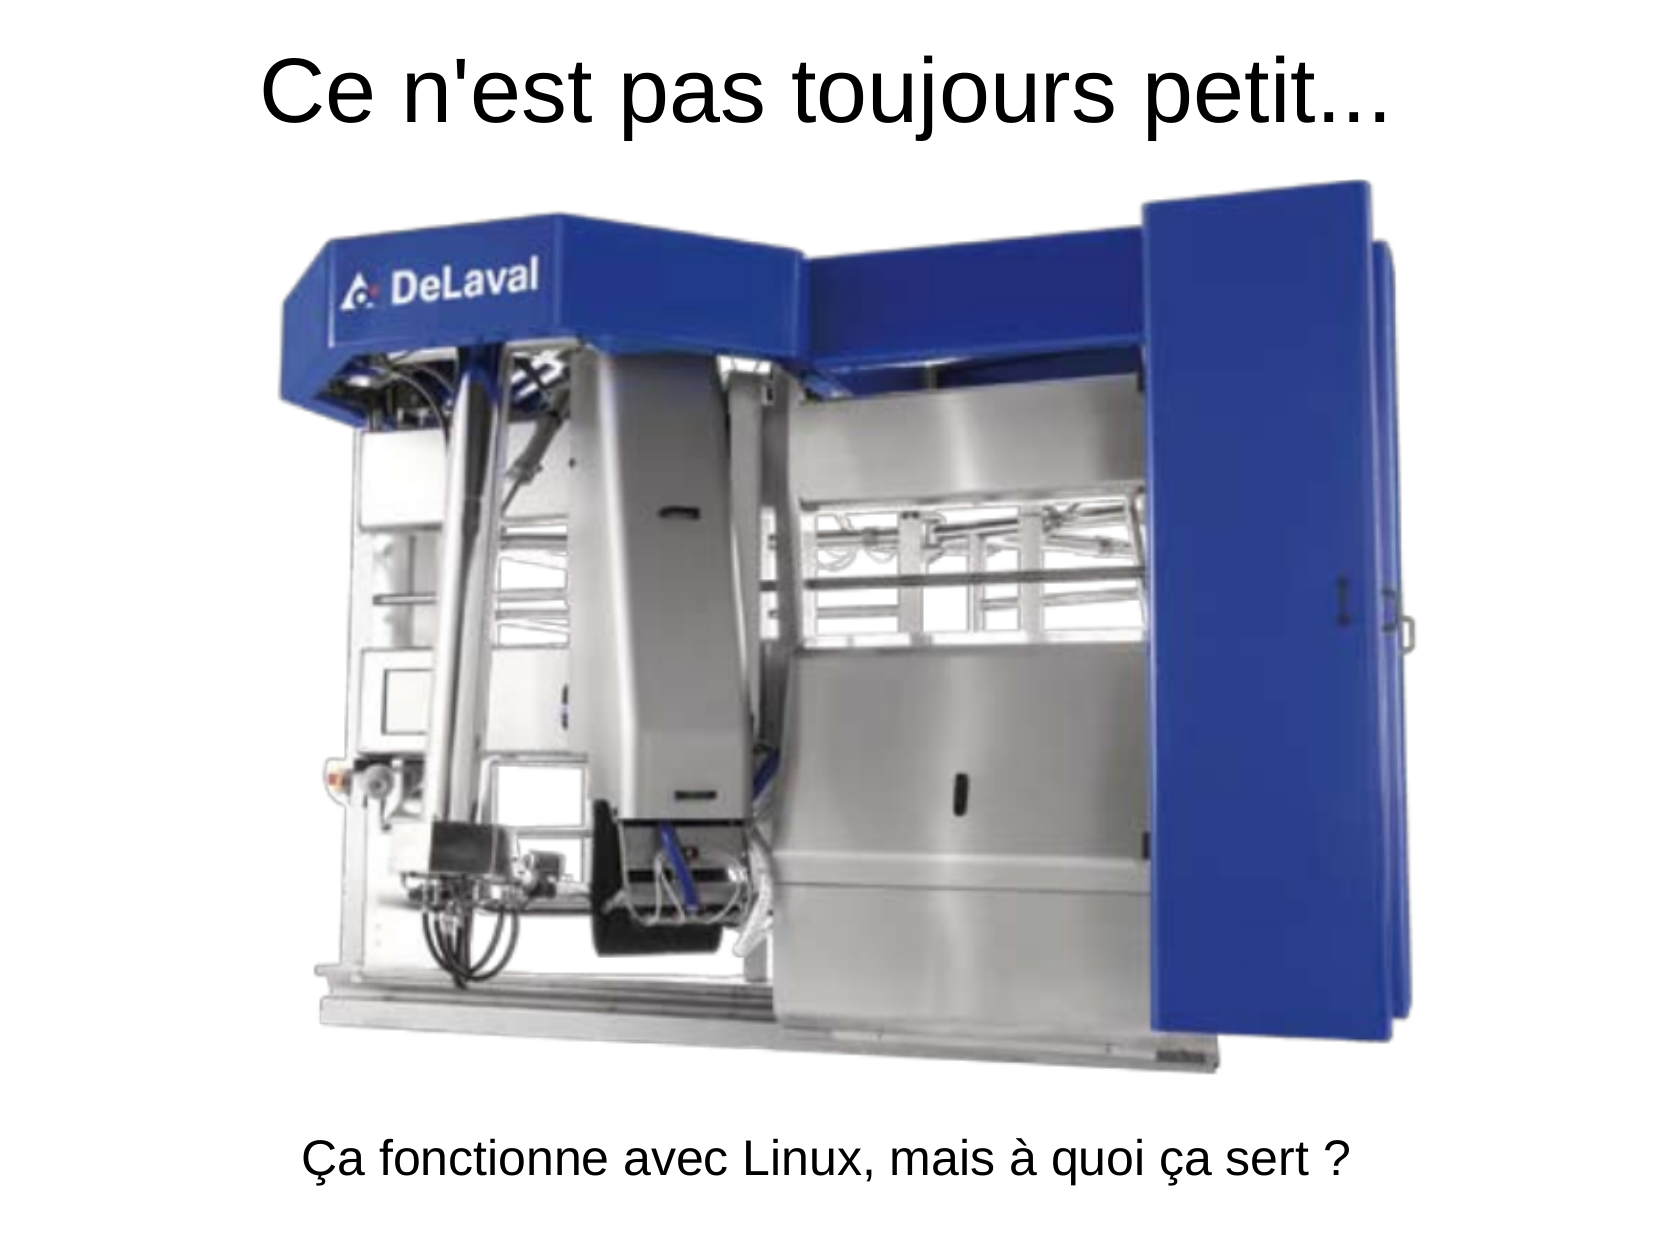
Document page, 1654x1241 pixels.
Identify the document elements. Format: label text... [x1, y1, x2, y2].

picture [213, 179, 1440, 1084]
title Ce n'est pas toujours petit... [82, 34, 1571, 149]
text_box Ça fonctionne avec Linux, mais à quoi ça sert ? [0, 1129, 1654, 1193]
